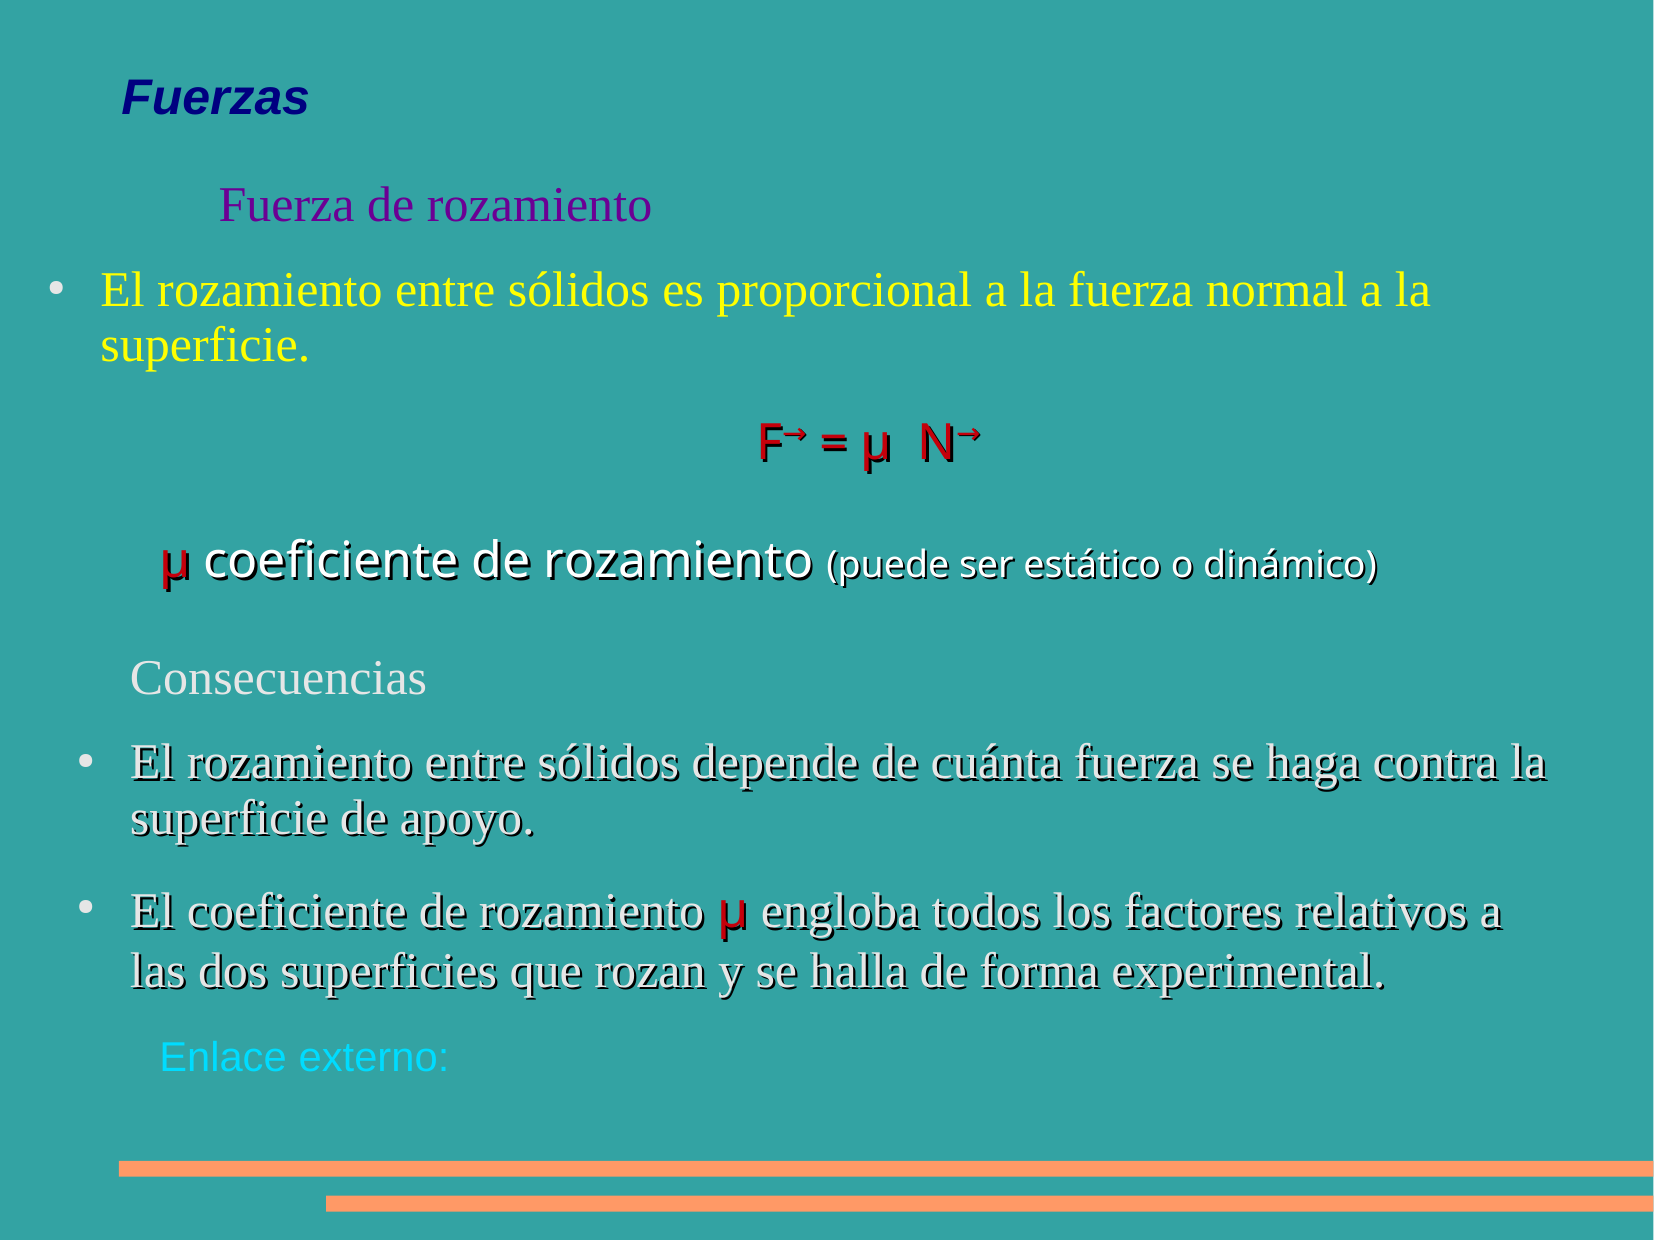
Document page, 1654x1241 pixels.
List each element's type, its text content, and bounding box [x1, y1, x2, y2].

list Enlace externo: [88, 1033, 1329, 1147]
list El rozamiento entre sólidos es proporcional a la fuerza normal a la superficie. [29, 177, 1595, 432]
list Fuerza de rozamiento [147, 177, 1595, 290]
title Fuerzas [121, 46, 650, 148]
text_box F→ = μ N→ [555, 406, 1182, 524]
text_box μ coeficiente de rozamiento (puede ser estático o dinámico) [88, 524, 1565, 591]
list Consecuencias El rozamiento entre sólidos depende de cuánta fuerza se haga contra la superficie de apoyo. El coeficiente de rozamiento μ engloba todos los factores relativos a las dos superficies que rozan y se halla de forma experimental. [59, 649, 1565, 1001]
